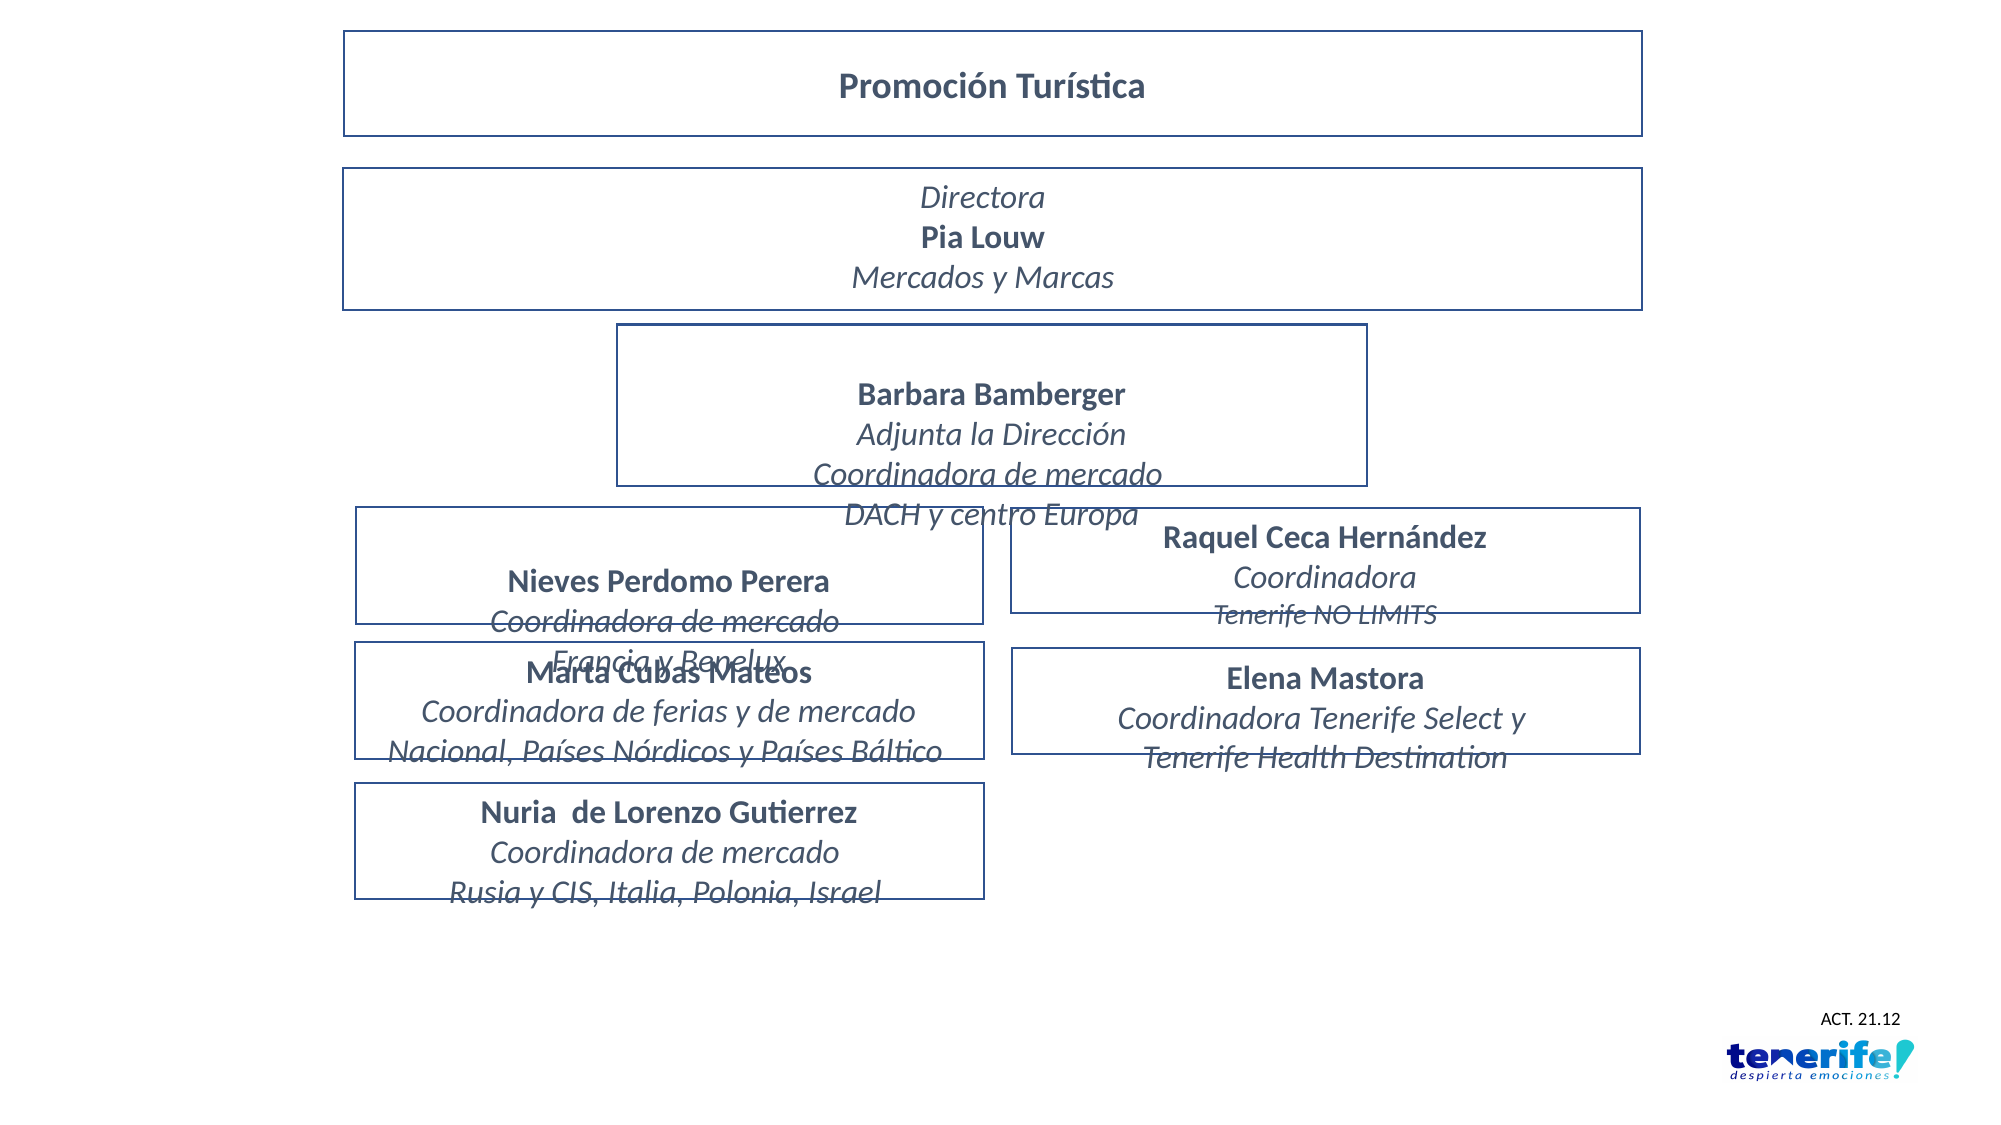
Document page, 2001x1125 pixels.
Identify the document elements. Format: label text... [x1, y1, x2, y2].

text_box Marta Cubas Mateos Coordinadora de ferias y de mercado Nacional, Países Nórdicos y Países Báltico [355, 642, 984, 759]
text_box Barbara Bamberger Adjunta la Dirección Coordinadora de mercado DACH y centro Europa [617, 325, 1367, 486]
text_box Nieves Perdomo Perera Coordinadora de mercado Francia y Benelux [356, 507, 983, 624]
text_box ACT. 21.12 [1805, 998, 1918, 1037]
text_box Elena Mastora Coordinadora Tenerife Select y Tenerife Health Destination [1012, 648, 1640, 754]
text_box Raquel Ceca Hernández Coordinadora Tenerife NO LIMITS [1011, 508, 1640, 613]
text_box Directora Pia Louw Mercados y Marcas [646, 168, 1320, 303]
text_box Nuria de Lorenzo Gutierrez Coordinadora de mercado Rusia y CIS, Italia, Polonia, Israel [355, 783, 984, 899]
text_box Promoción Turística [344, 31, 1642, 136]
picture [1722, 1036, 1918, 1084]
